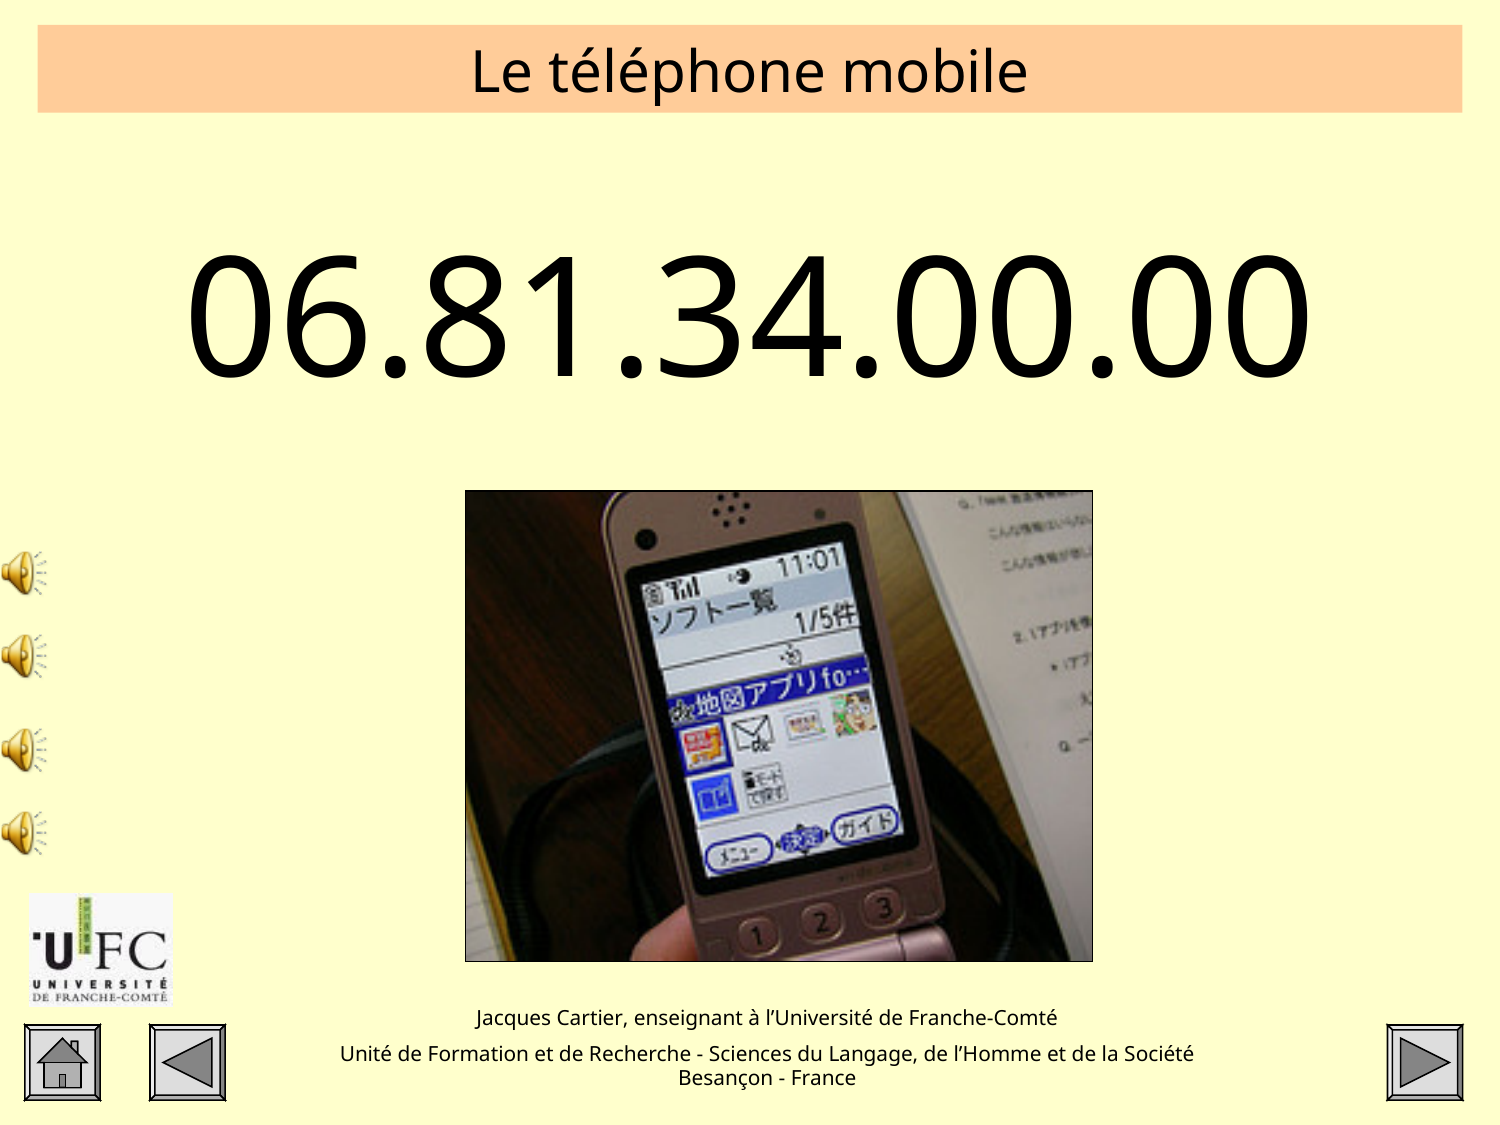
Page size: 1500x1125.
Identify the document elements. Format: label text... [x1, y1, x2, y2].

picture [0, 550, 51, 601]
picture [0, 633, 51, 684]
picture [29, 893, 173, 1007]
picture [0, 810, 51, 861]
picture [0, 727, 51, 778]
title Le téléphone mobile [37, 24, 1463, 113]
picture [466, 491, 1092, 961]
text_box 06.81.34.00.00 [76, 219, 1424, 422]
